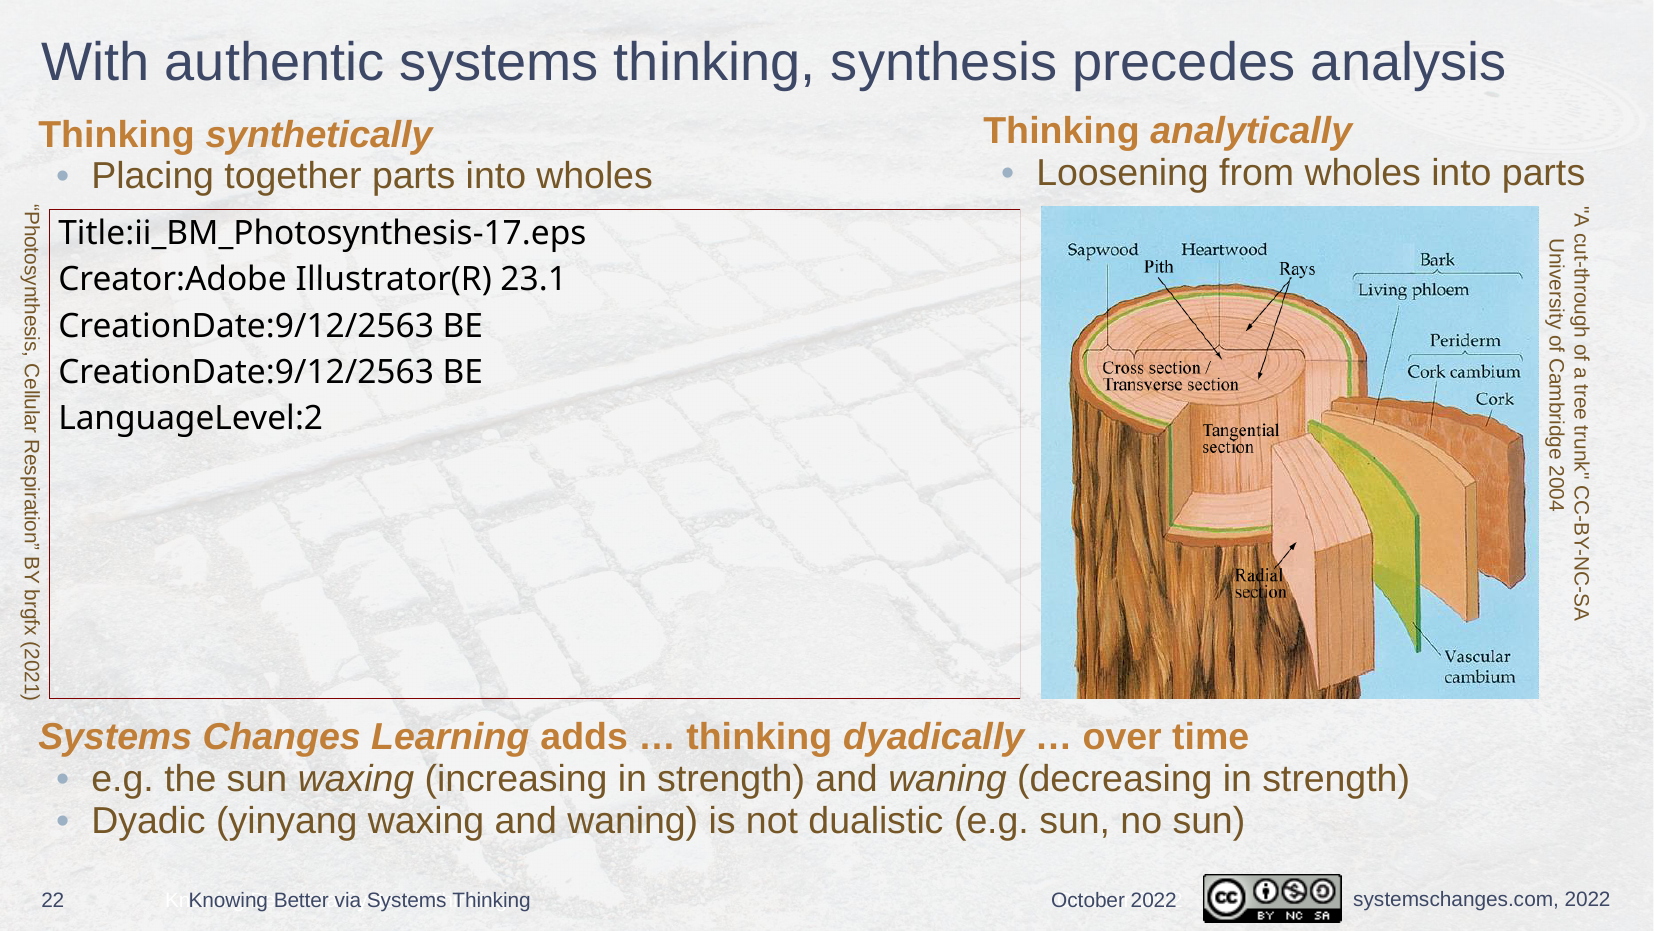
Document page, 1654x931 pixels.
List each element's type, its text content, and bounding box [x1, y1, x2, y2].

text_box Systems Changes Learning adds … thinking dyadically … over time e.g. the sun waxing (increasing in strength) and waning (decreasing in strength) Dyadic (yinyang waxing and waning) is not dualistic (e.g. sun, no sun) [35, 712, 1536, 869]
title With authentic systems thinking, synthesis precedes analysis [41, 30, 1613, 148]
text_box Thinking synthetically Placing together parts into wholes [35, 110, 733, 206]
text_box Thinking analytically Loosening from wholes into parts [980, 106, 1601, 219]
text_box “Photosynthesis, Cellular Respiration” BY brgfx (2021) [0, 198, 52, 709]
text_box "A cut-through of a tree trunk" CC-BY-NC-SA University of Cambridge 2004 [1541, 200, 1602, 691]
picture [0, 0, 1654, 931]
